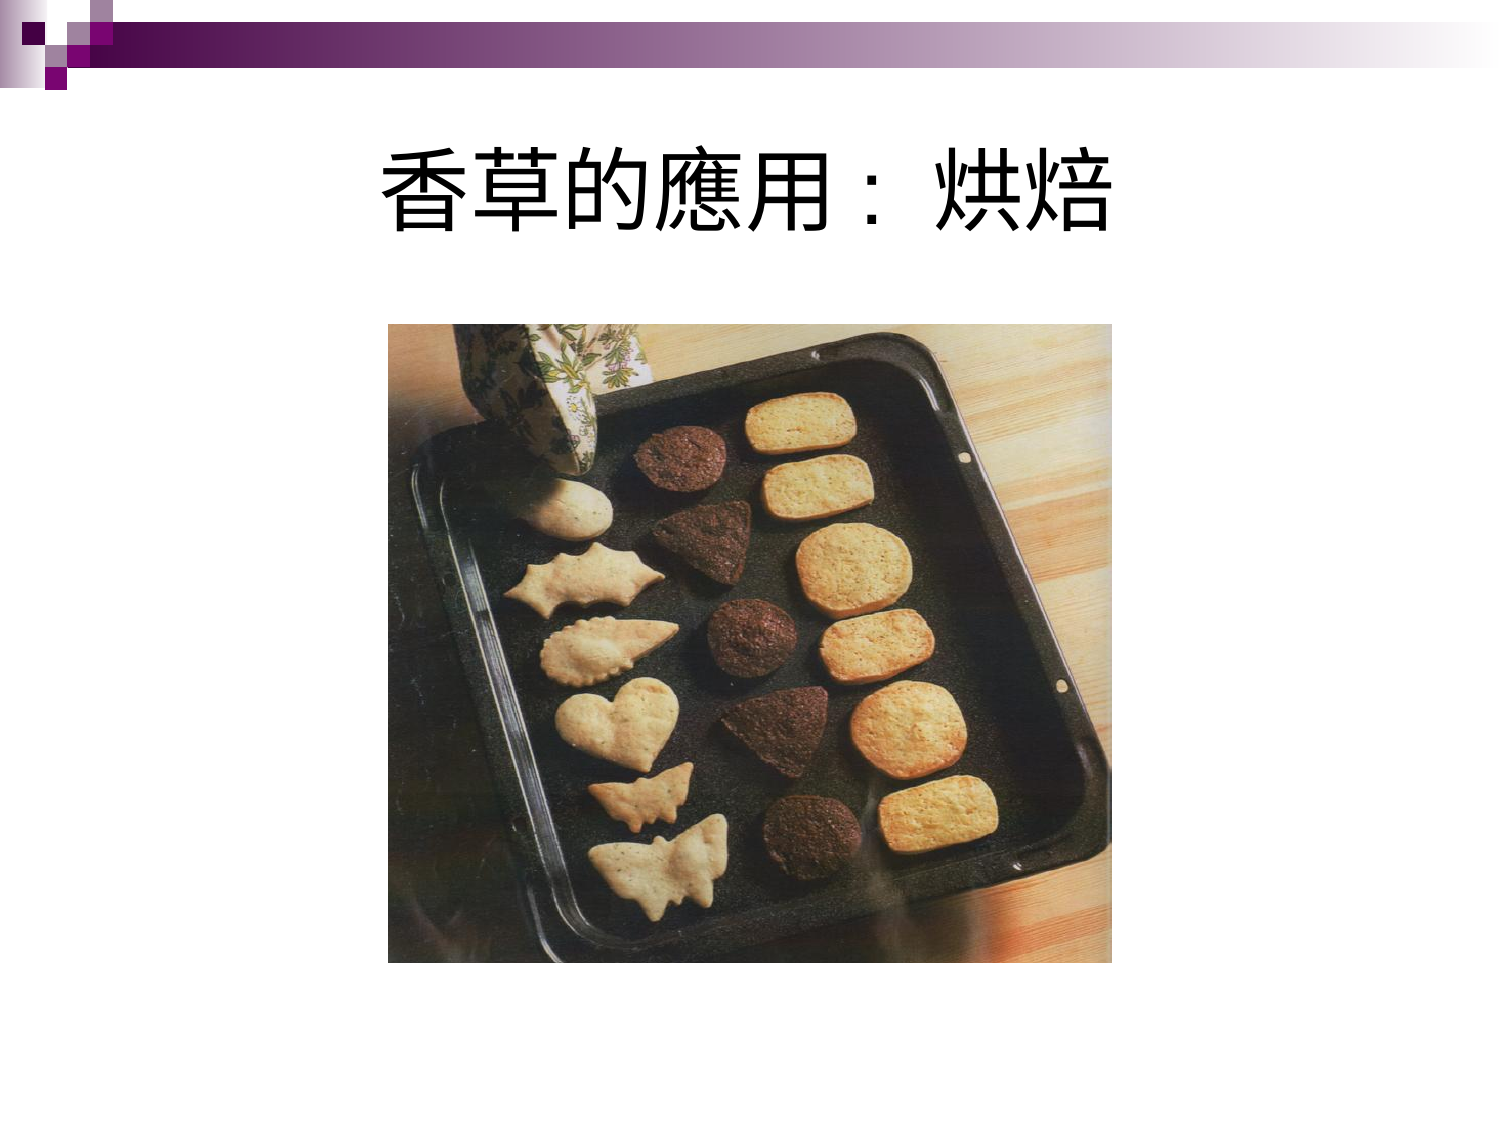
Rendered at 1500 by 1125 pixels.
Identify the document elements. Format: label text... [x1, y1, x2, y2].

chart [388, 324, 1112, 963]
title 香草的應用: 烘焙 [75, 75, 1426, 300]
